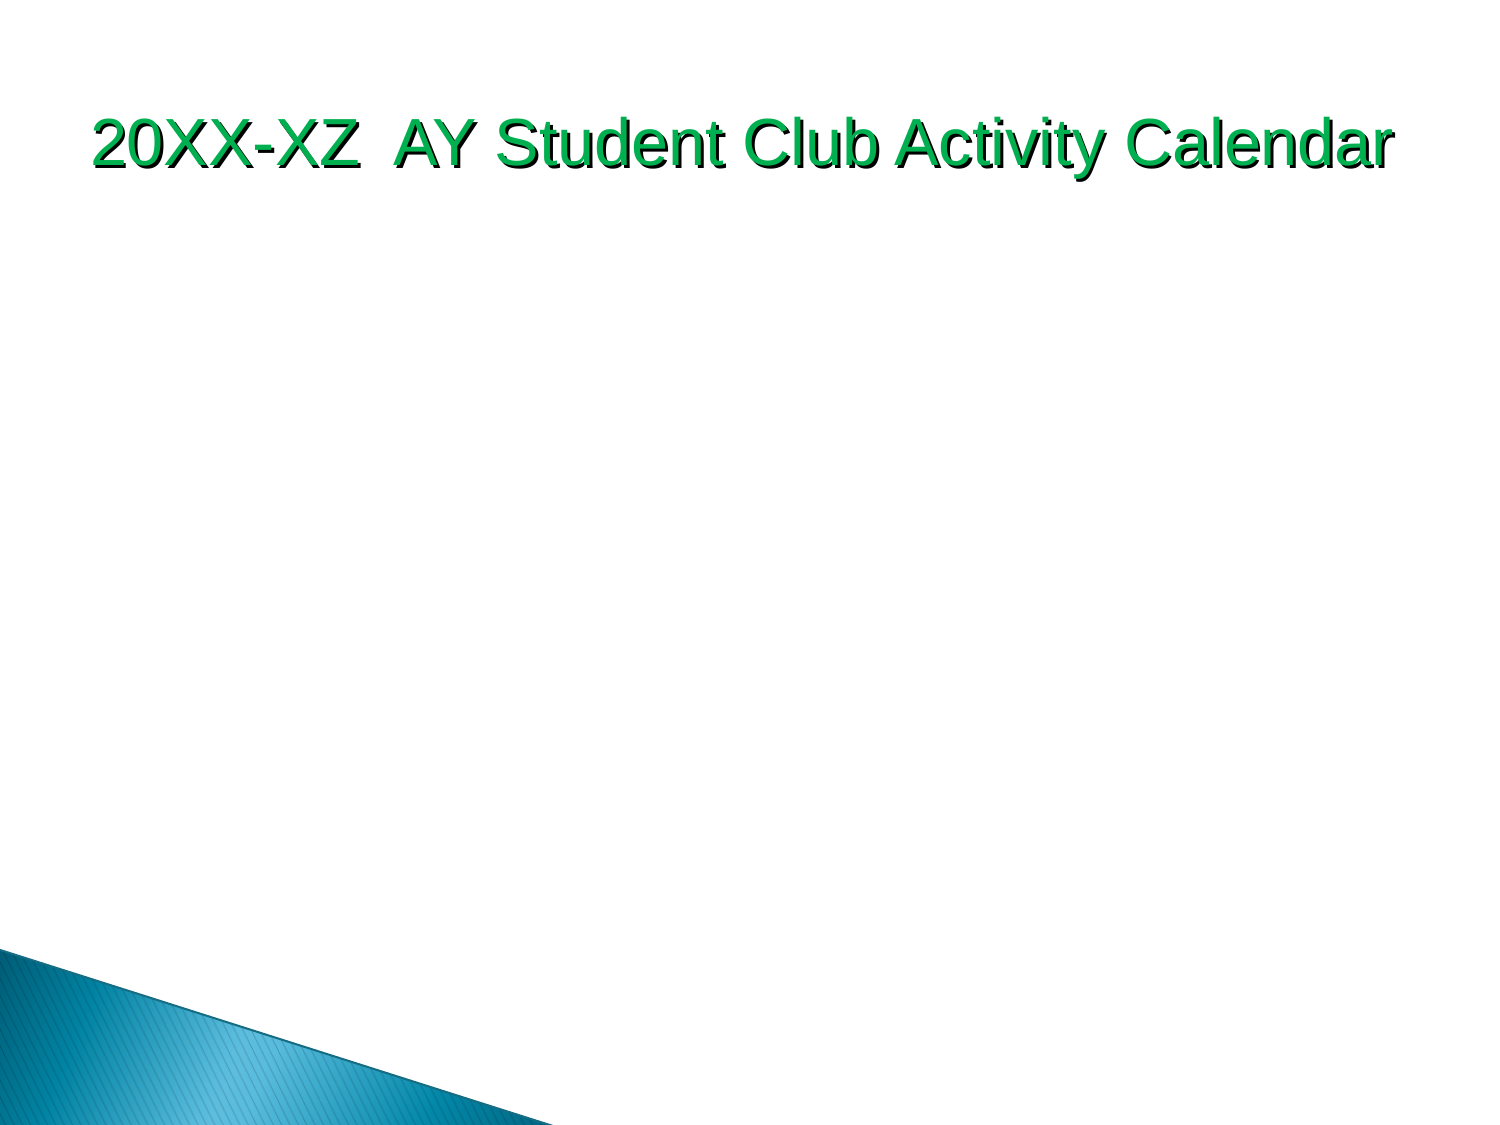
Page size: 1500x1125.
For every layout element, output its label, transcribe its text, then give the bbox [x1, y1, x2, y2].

title 20XX-XZ AY Student Club Activity Calendar [75, 45, 1480, 233]
